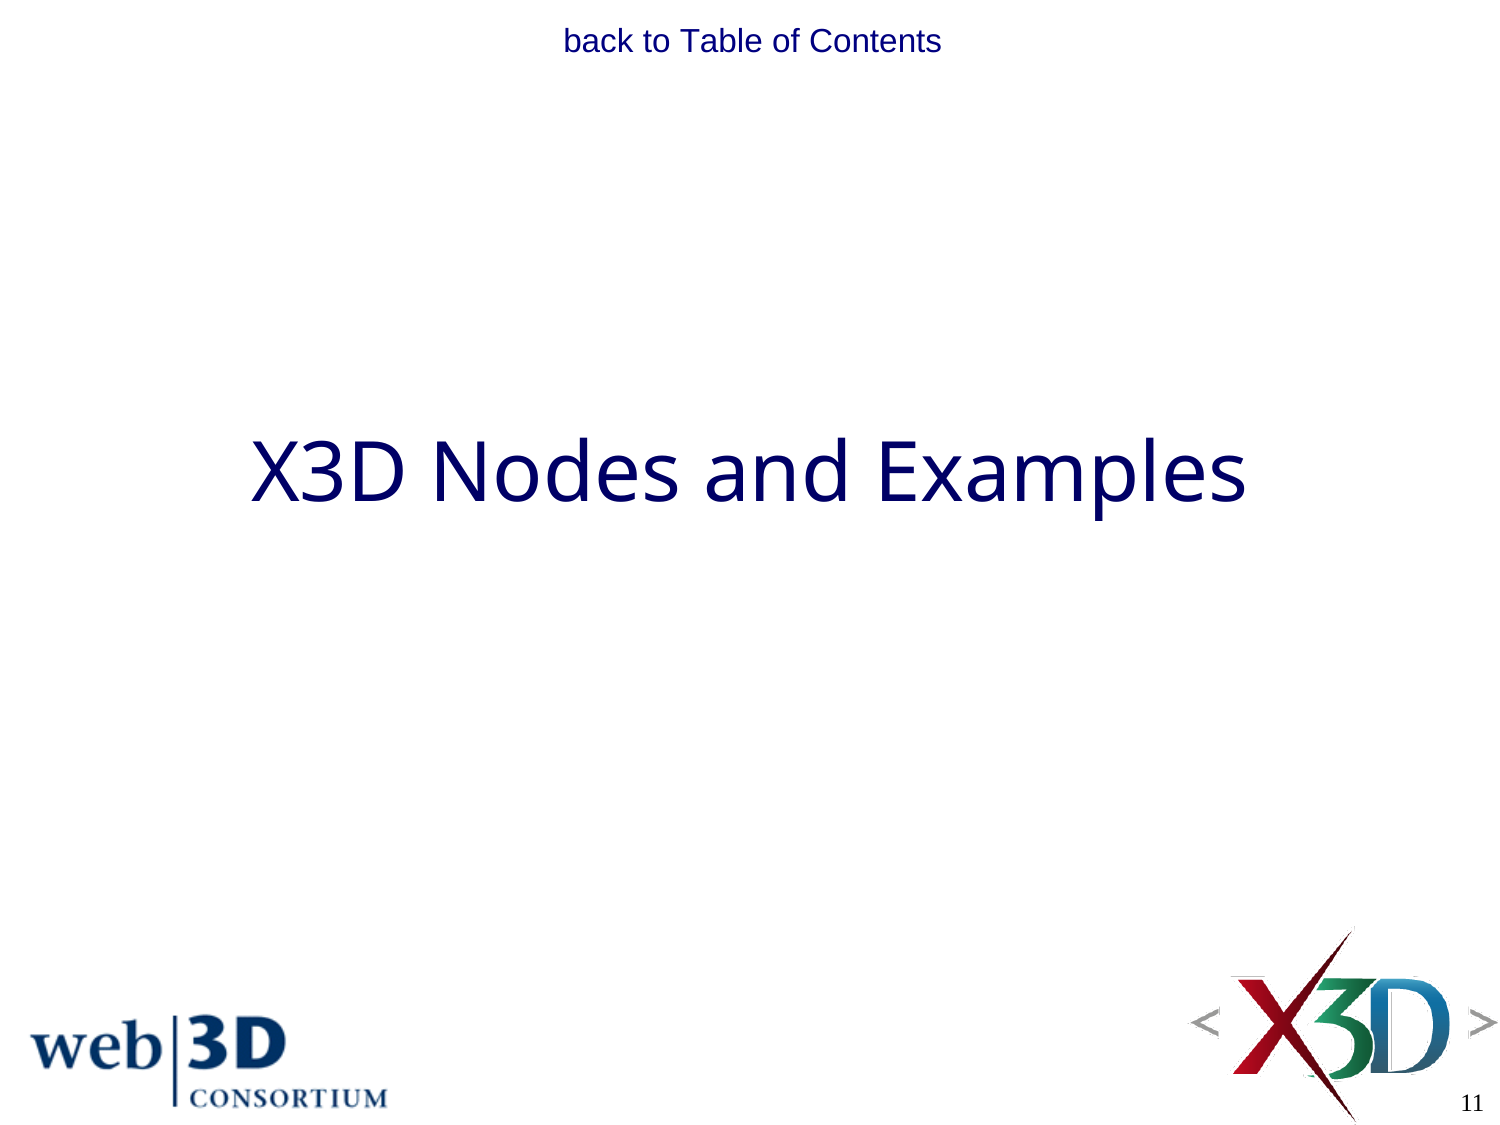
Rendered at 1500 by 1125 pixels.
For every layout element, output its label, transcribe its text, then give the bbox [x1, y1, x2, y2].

picture [12, 998, 413, 1118]
picture [1187, 926, 1500, 1125]
text_box back to Table of Contents [548, 14, 958, 68]
title X3D Nodes and Examples [112, 374, 1388, 563]
